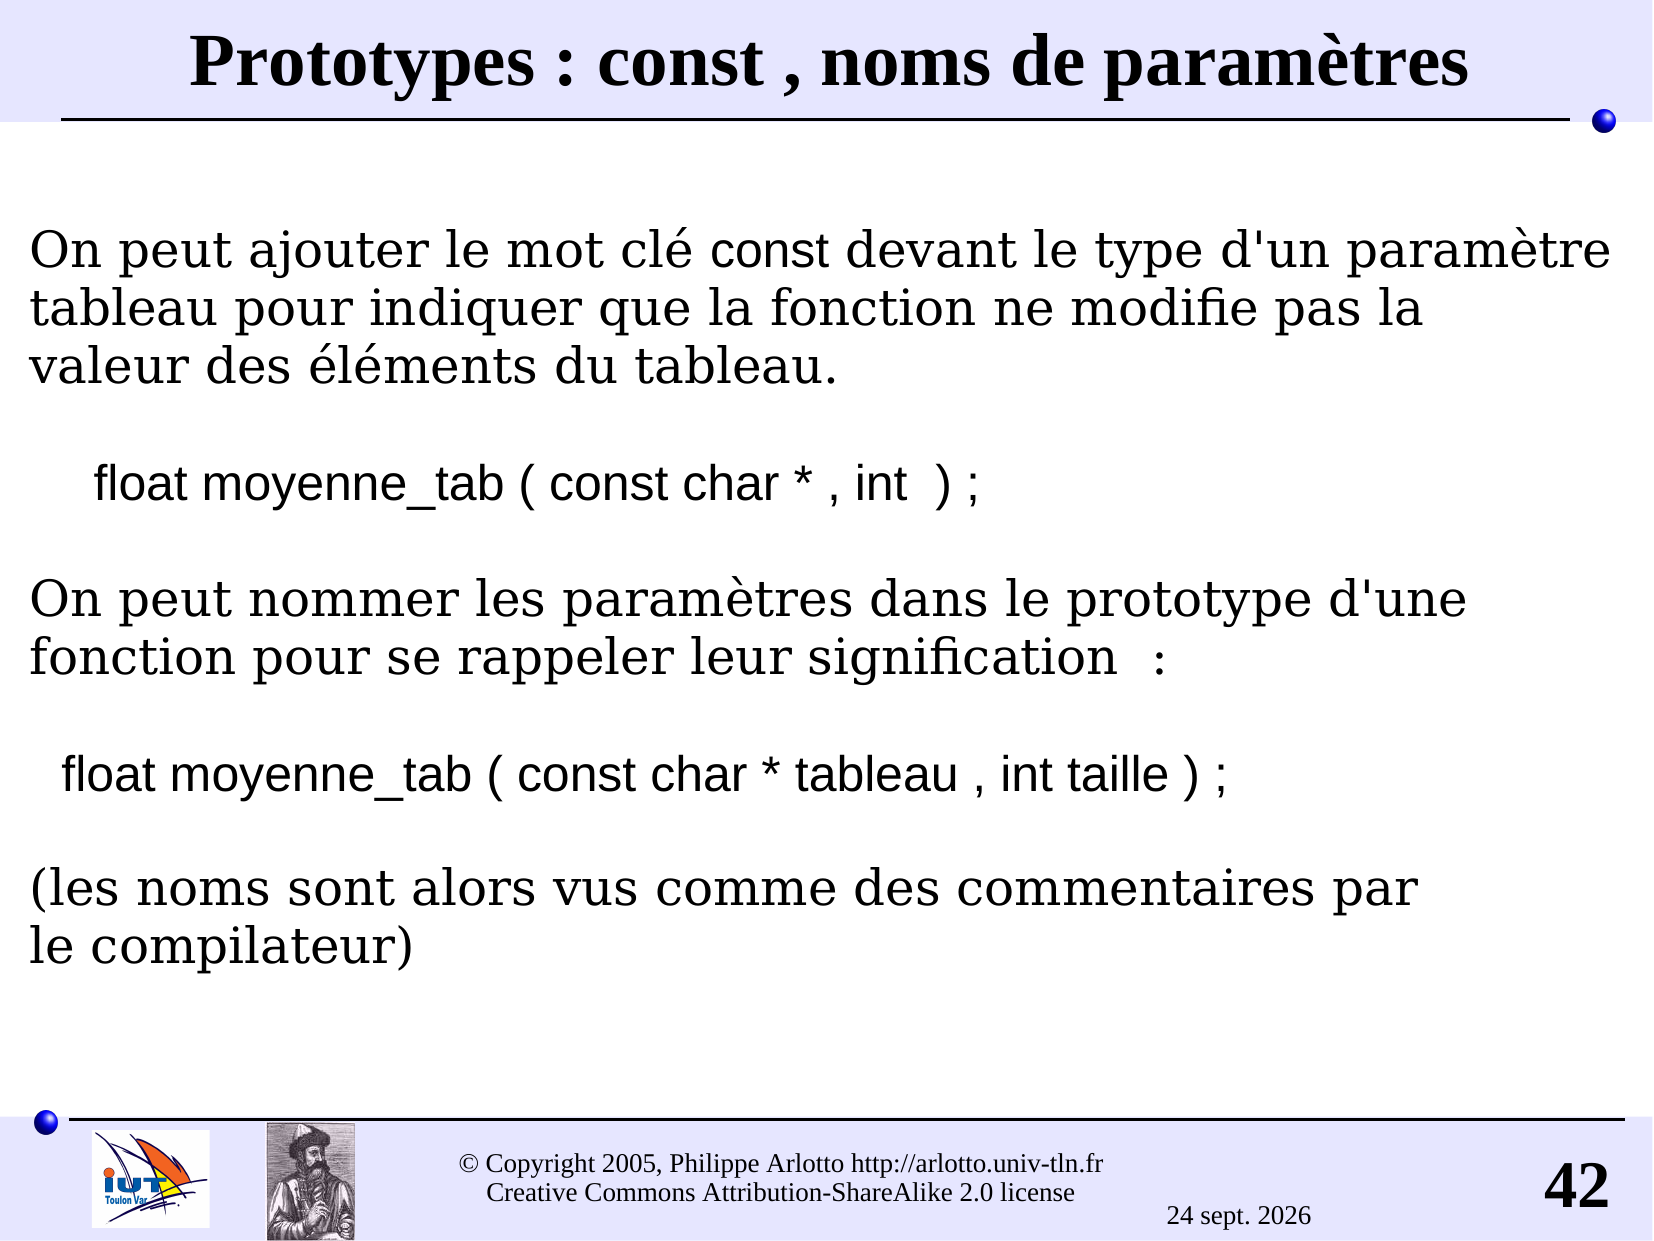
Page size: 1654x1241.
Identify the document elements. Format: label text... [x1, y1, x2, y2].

picture [265, 1122, 355, 1241]
text_box On peut ajouter le mot clé const devant le type d'un paramètre tableau pour indiquer que la fonction ne modifie pas la valeur des éléments du tableau. float moyenne_tab ( const char * , int ) ; On peut nommer les paramètres dans le prototype d'une fonction pour se rappeler leur signification : float moyenne_tab ( const char * tableau , int taille ) ; (les noms sont alors vus comme des commentaires par le compilateur) [29, 220, 1613, 1038]
title Prototypes : const , noms de paramètres [95, 11, 1585, 110]
